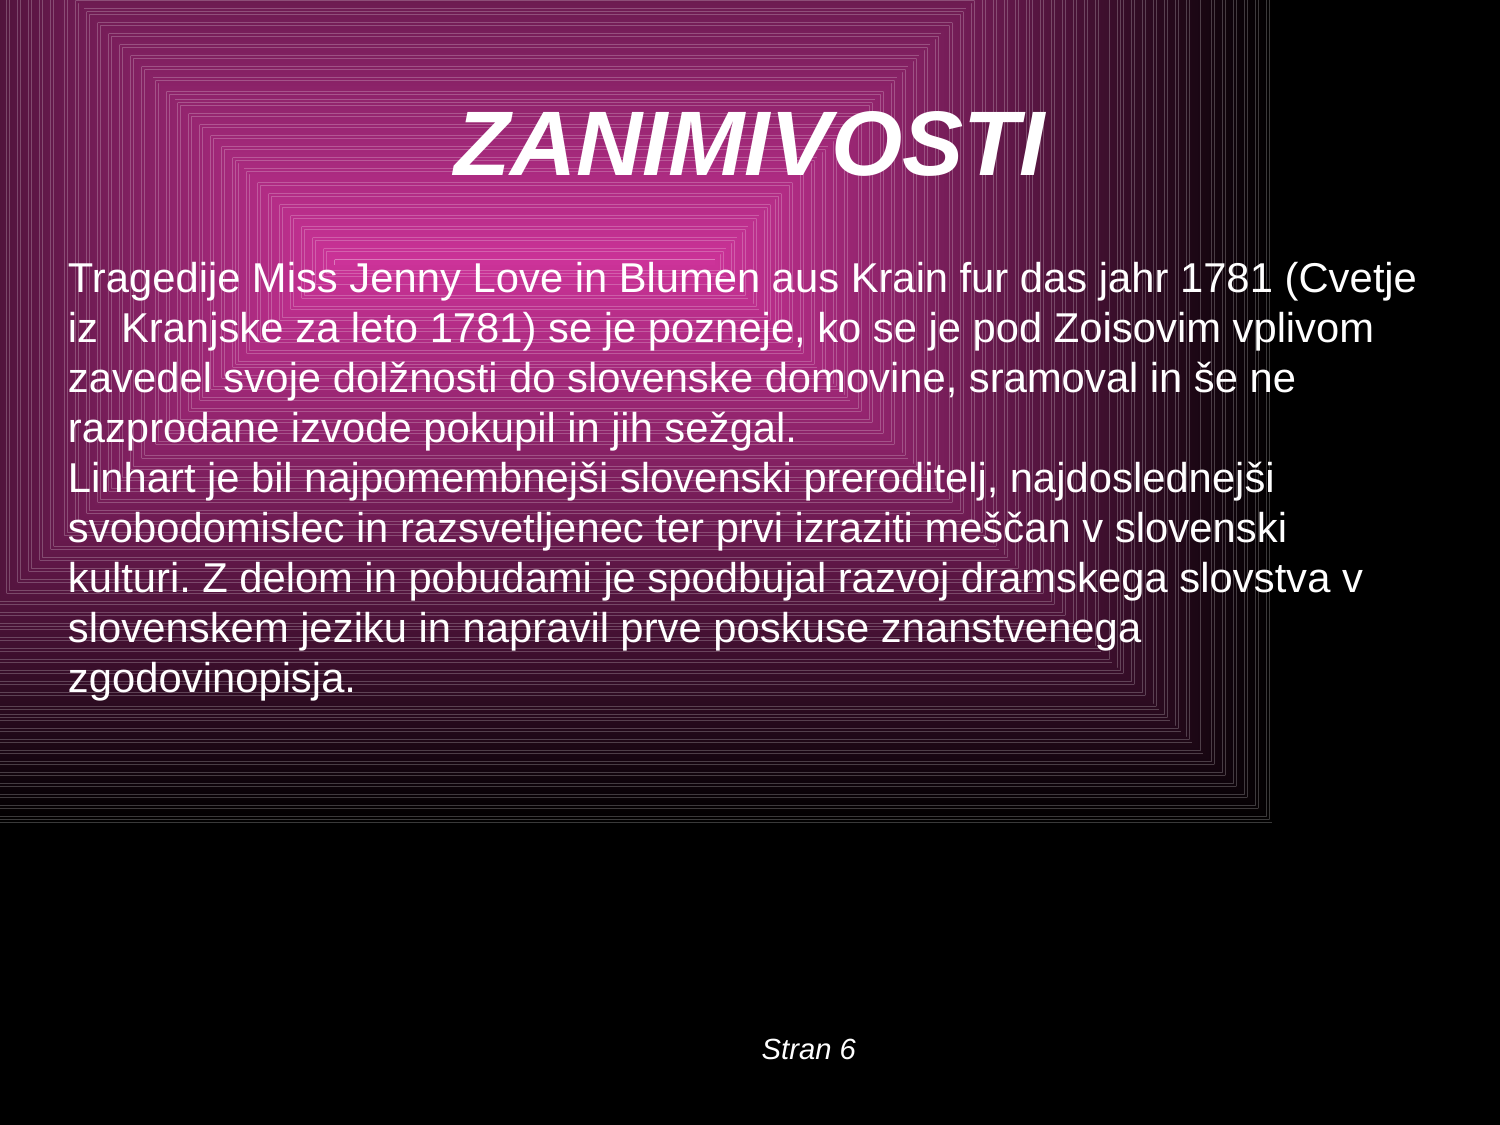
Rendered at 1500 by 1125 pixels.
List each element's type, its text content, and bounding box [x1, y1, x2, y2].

title ZANIMIVOSTI [75, 45, 1425, 233]
text_box Tragedije Miss Jenny Love in Blumen aus Krain fur das jahr 1781 (Cvetje iz Kranjske za leto 1781) se je pozneje, ko se je pod Zoisovim vplivom zavedel svoje dolžnosti do slovenske domovine, sramoval in še ne razprodane izvode pokupil in jih sežgal. Linhart je bil najpomembnejši slovenski preroditelj, najdoslednejši svobodomislec in razsvetljenec ter prvi izraziti meščan v slovenski kulturi. Z delom in pobudami je spodbujal razvoj dramskega slovstva v slovenskem jeziku in napravil prve poskuse znanstvenega zgodovinopisja. [53, 243, 1436, 780]
text_box Stran 6 [655, 1023, 963, 1073]
